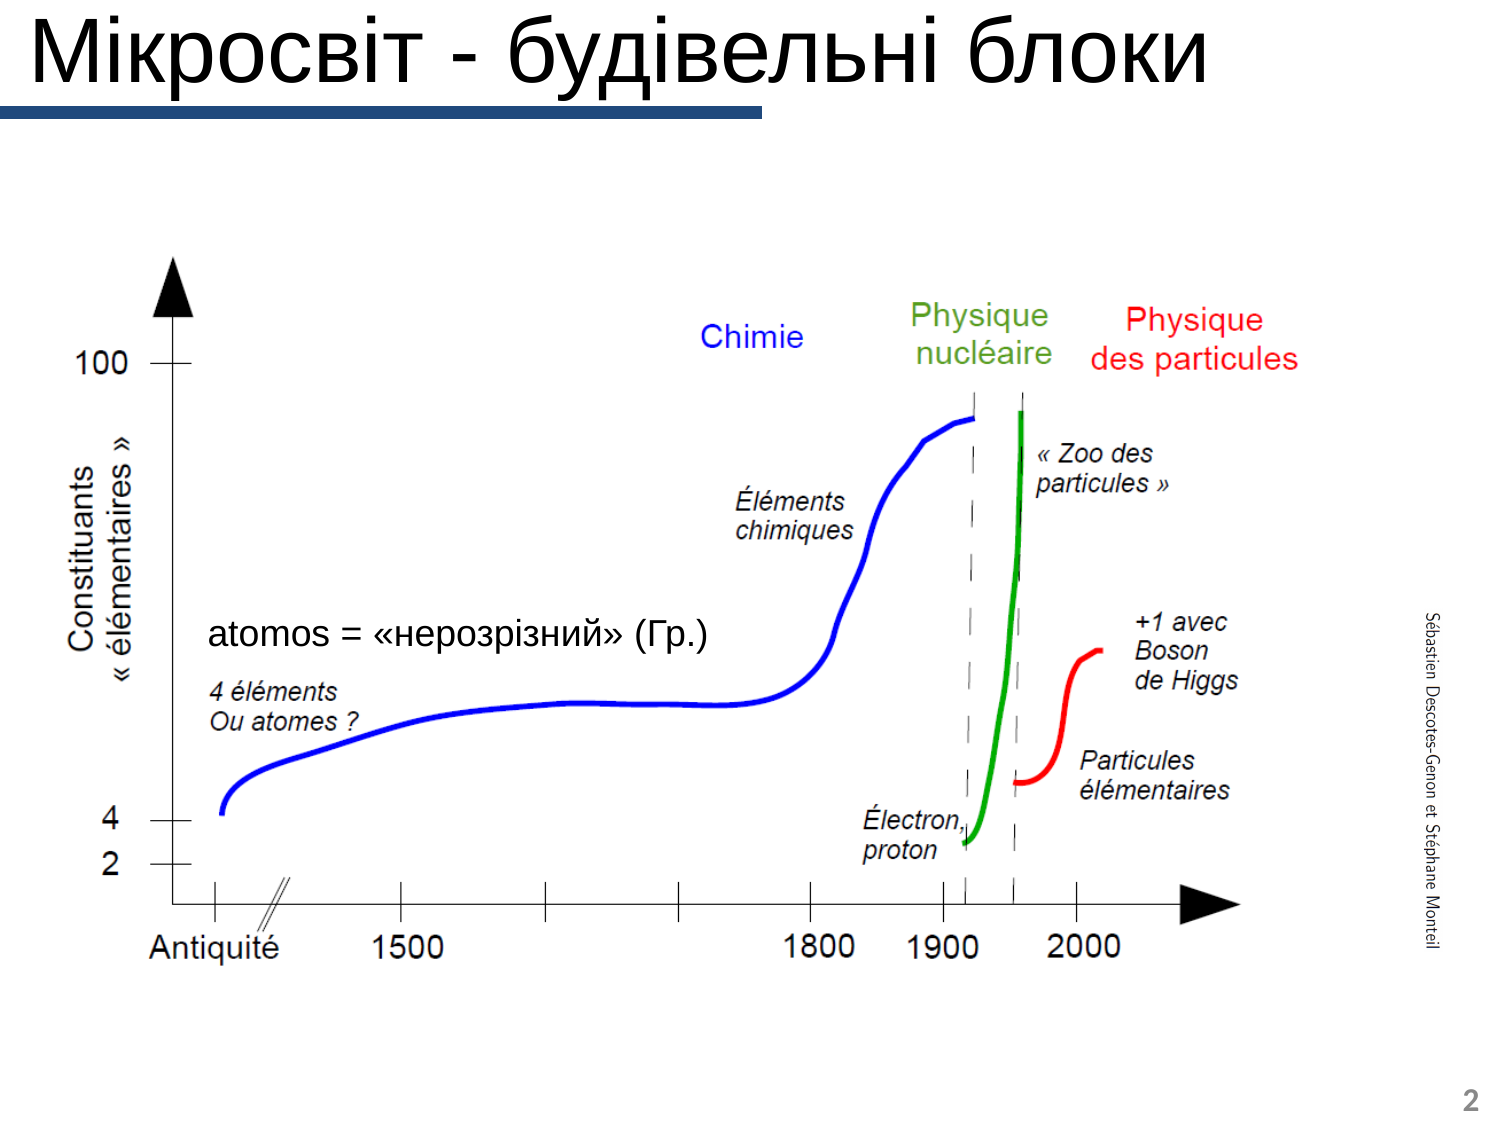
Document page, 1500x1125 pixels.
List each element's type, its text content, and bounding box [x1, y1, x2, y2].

text_box Мікросвіт - будівельні блоки [13, 0, 1459, 125]
slide_number <number> [1435, 1077, 1495, 1118]
picture [39, 238, 1324, 975]
picture [1424, 608, 1443, 952]
text_box atomos = «нерозрізний» (Гр.) [192, 604, 724, 662]
